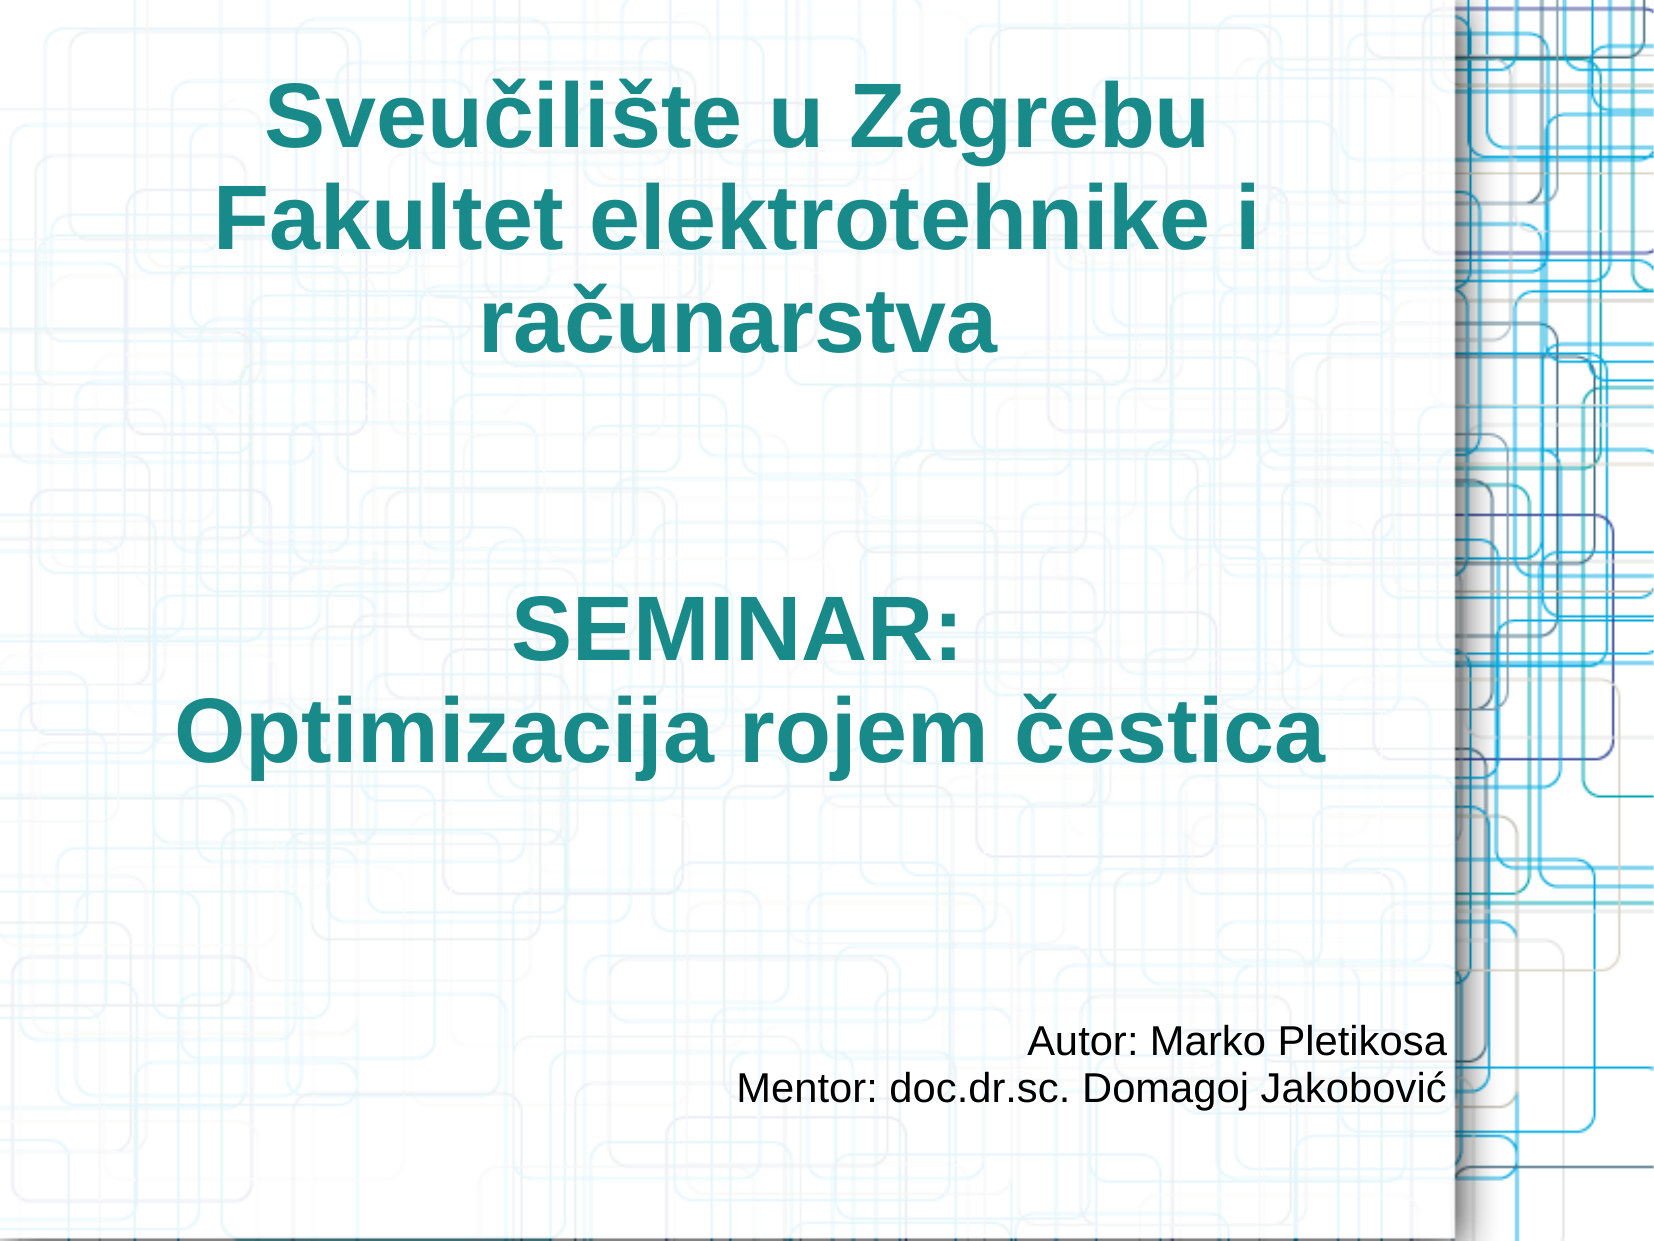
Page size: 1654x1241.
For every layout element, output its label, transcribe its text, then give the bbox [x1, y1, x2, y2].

title Sveučilište u Zagrebu Fakultet elektrotehnike i računarstva SEMINAR: Optimizacija rojem čestica [59, 64, 1418, 783]
picture [0, 0, 1654, 1241]
subtitle Autor: Marko Pletikosa Mentor: doc.dr.sc. Domagoj Jakobović [187, 975, 1448, 1201]
title [750, 1012, 1463, 1220]
